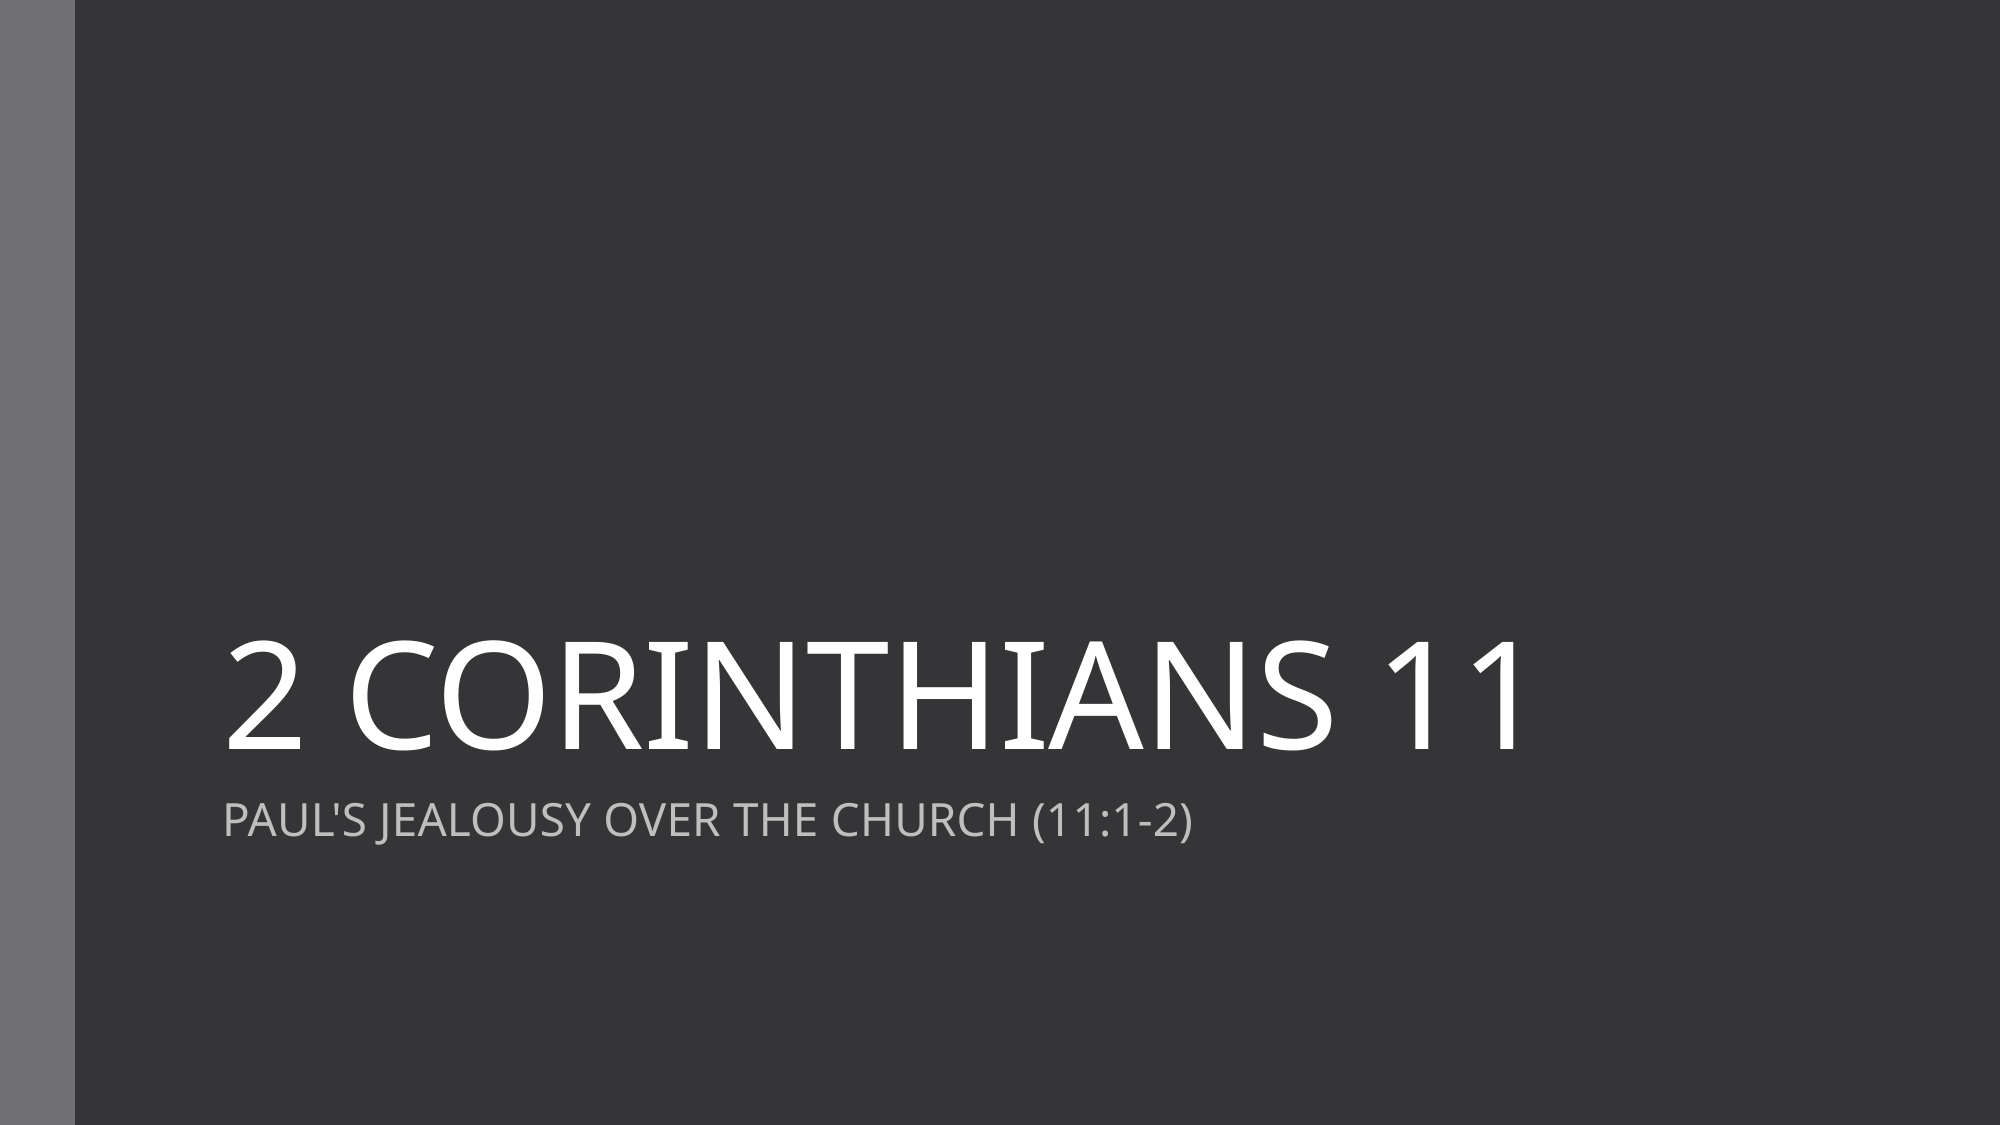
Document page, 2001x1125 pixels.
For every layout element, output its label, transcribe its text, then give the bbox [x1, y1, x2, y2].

subtitle PAUL'S JEALOUSY OVER THE CHURCH (11:1-2) [206, 787, 1752, 1066]
title 2 CORINTHIANS 11 [206, 124, 1752, 787]
